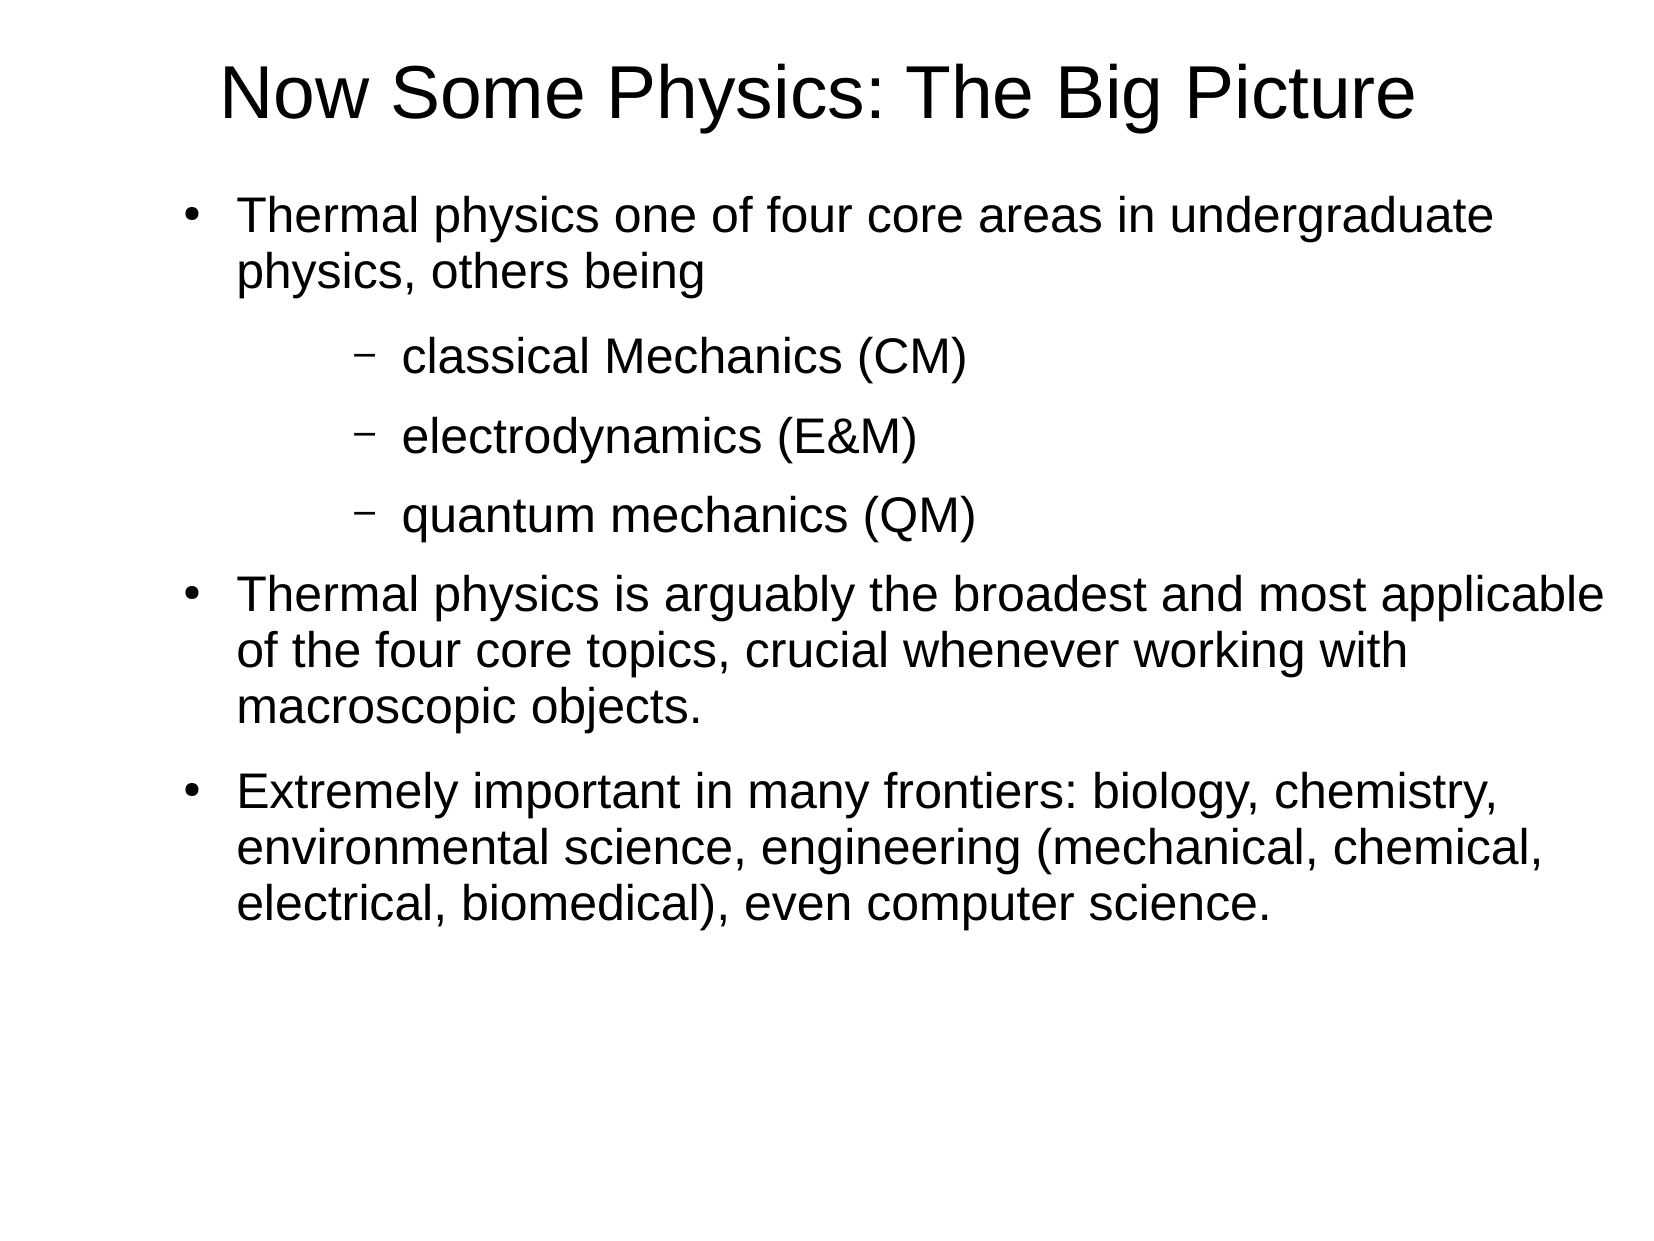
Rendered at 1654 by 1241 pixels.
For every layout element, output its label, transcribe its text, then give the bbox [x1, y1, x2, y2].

list Thermal physics one of four core areas in undergraduate physics, others being classical Mechanics (CM) electrodynamics (E&M) quantum mechanics (QM) Thermal physics is arguably the broadest and most applicable of the four core topics, crucial whenever working with macroscopic objects. Extremely important in many frontiers: biology, chemistry, environmental science, engineering (mechanical, chemical, electrical, biomedical), even computer science. [165, 187, 1654, 992]
title Now Some Physics: The Big Picture [75, 15, 1564, 170]
